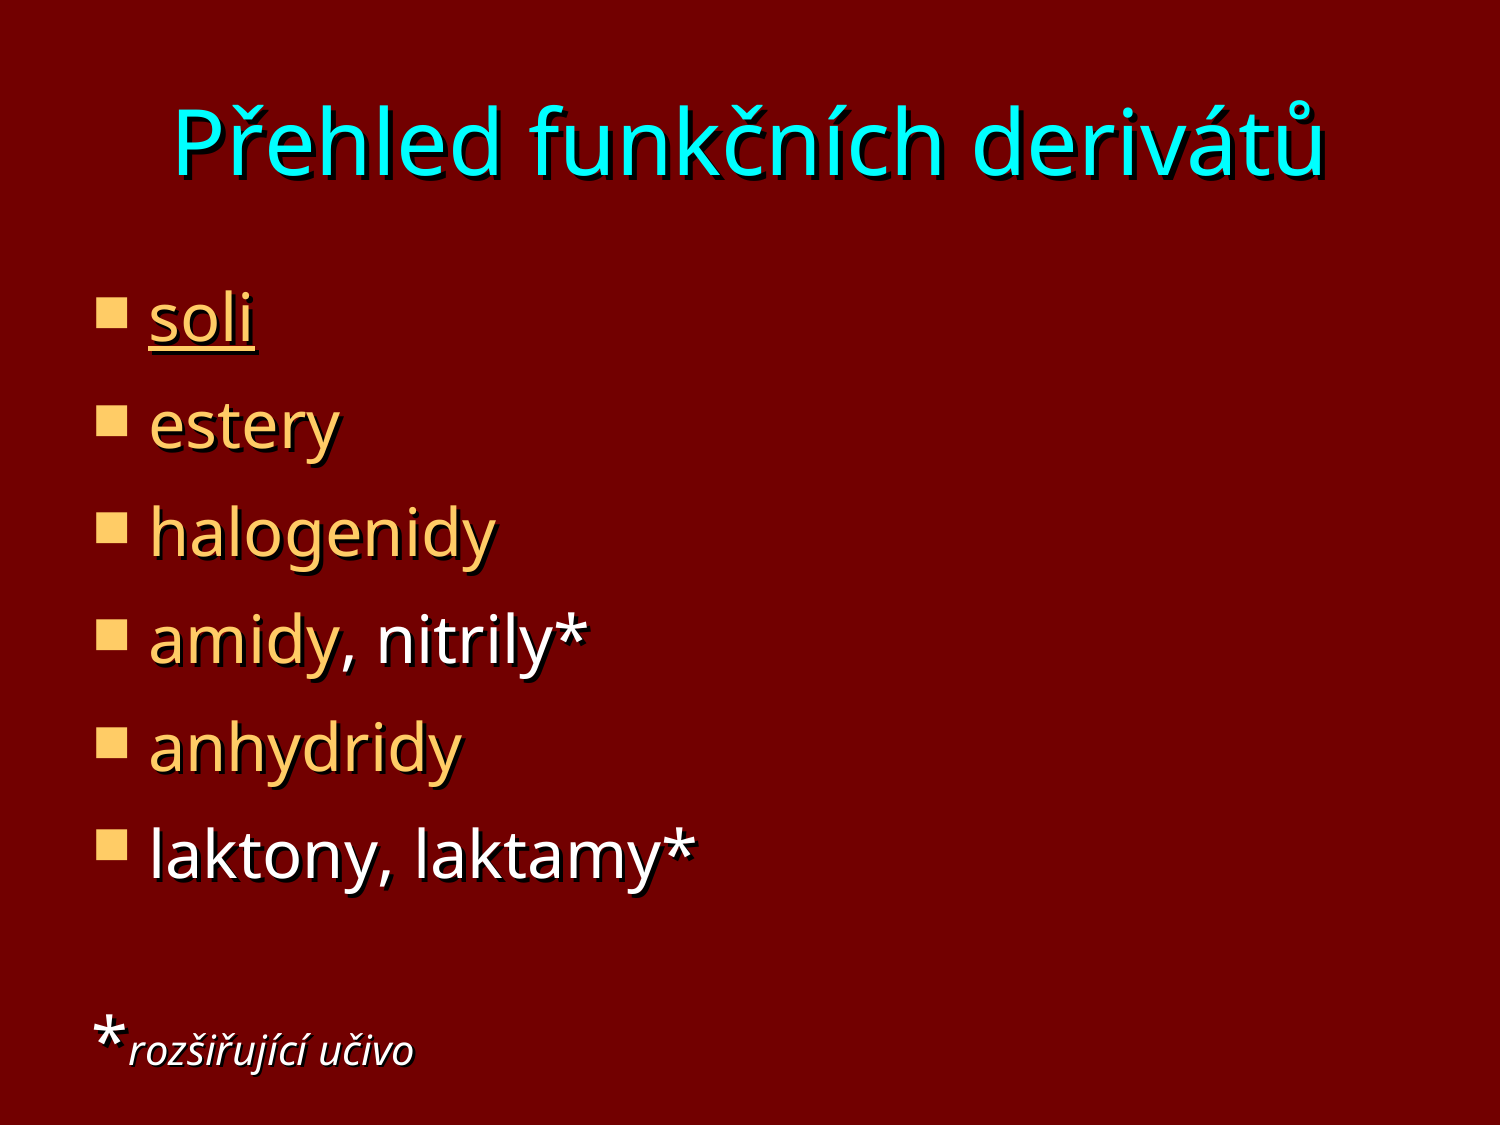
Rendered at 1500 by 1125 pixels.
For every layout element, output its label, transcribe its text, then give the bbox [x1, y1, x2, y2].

list soli estery halogenidy amidy, nitrily* anhydridy laktony, laktamy* *rozšiřující učivo [76, 267, 1427, 1059]
title Přehled funkčních derivátů [75, 45, 1426, 233]
